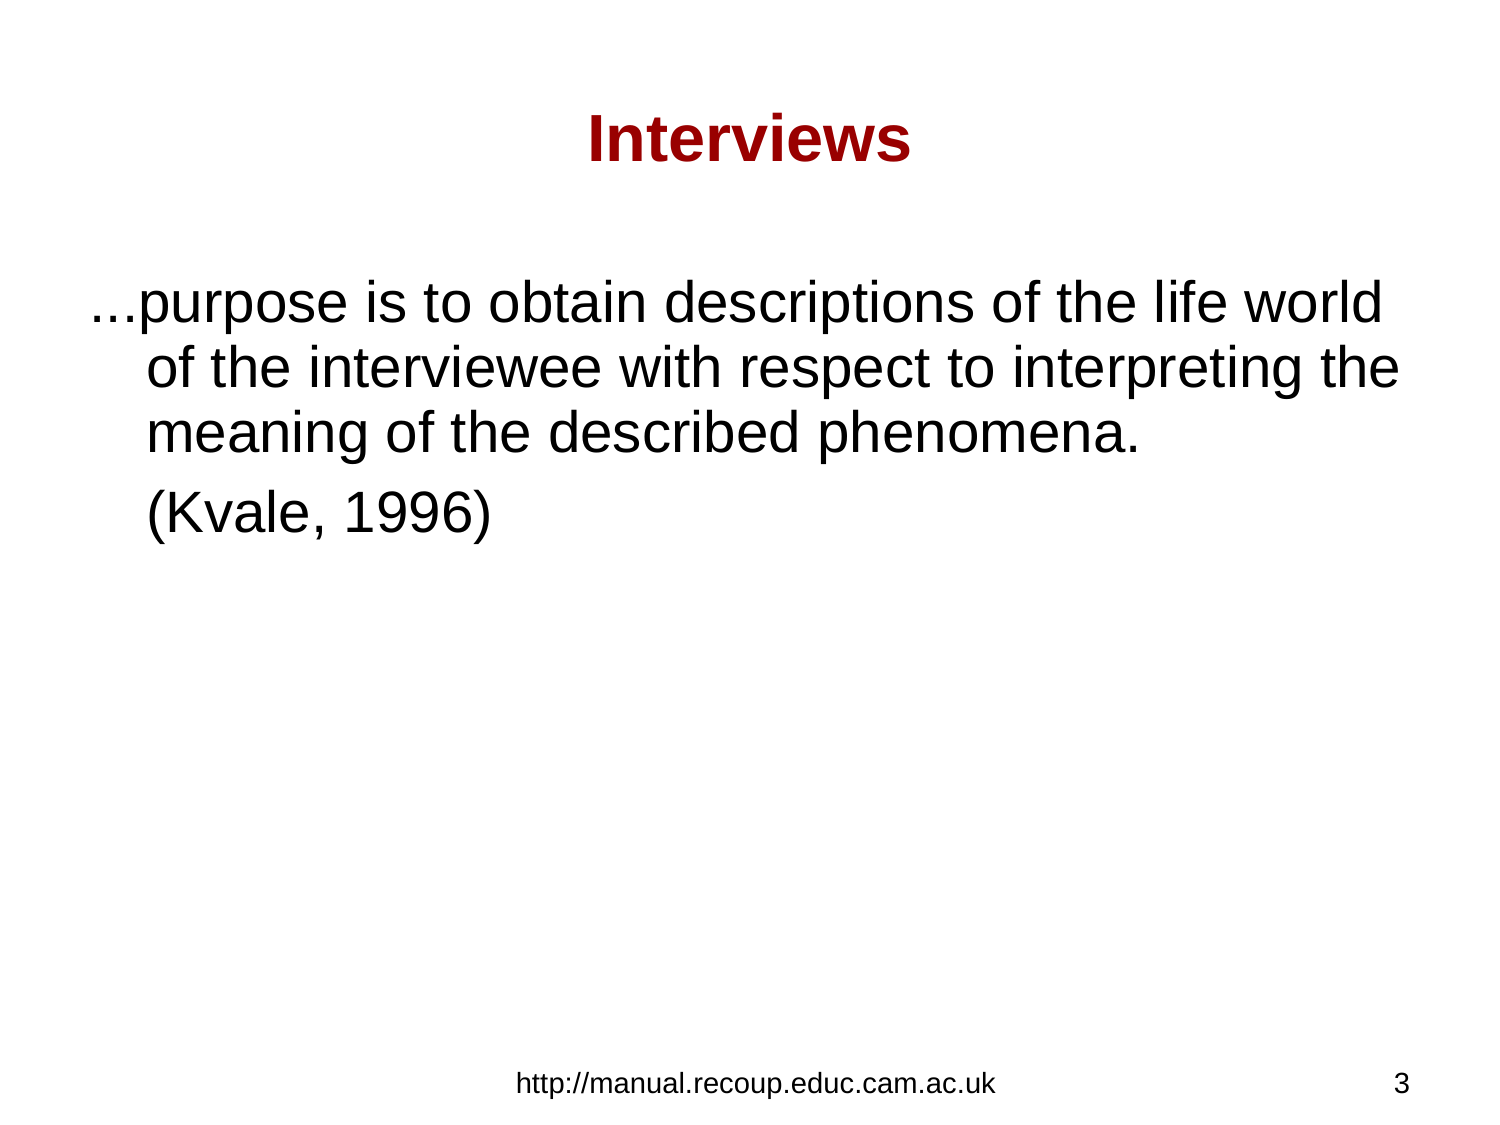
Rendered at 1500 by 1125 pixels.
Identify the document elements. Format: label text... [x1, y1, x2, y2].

title Interviews [75, 45, 1426, 233]
list ...purpose is to obtain descriptions of the life world of the interviewee with respect to interpreting the meaning of the described phenomena. (Kvale, 1996) [75, 262, 1426, 1006]
